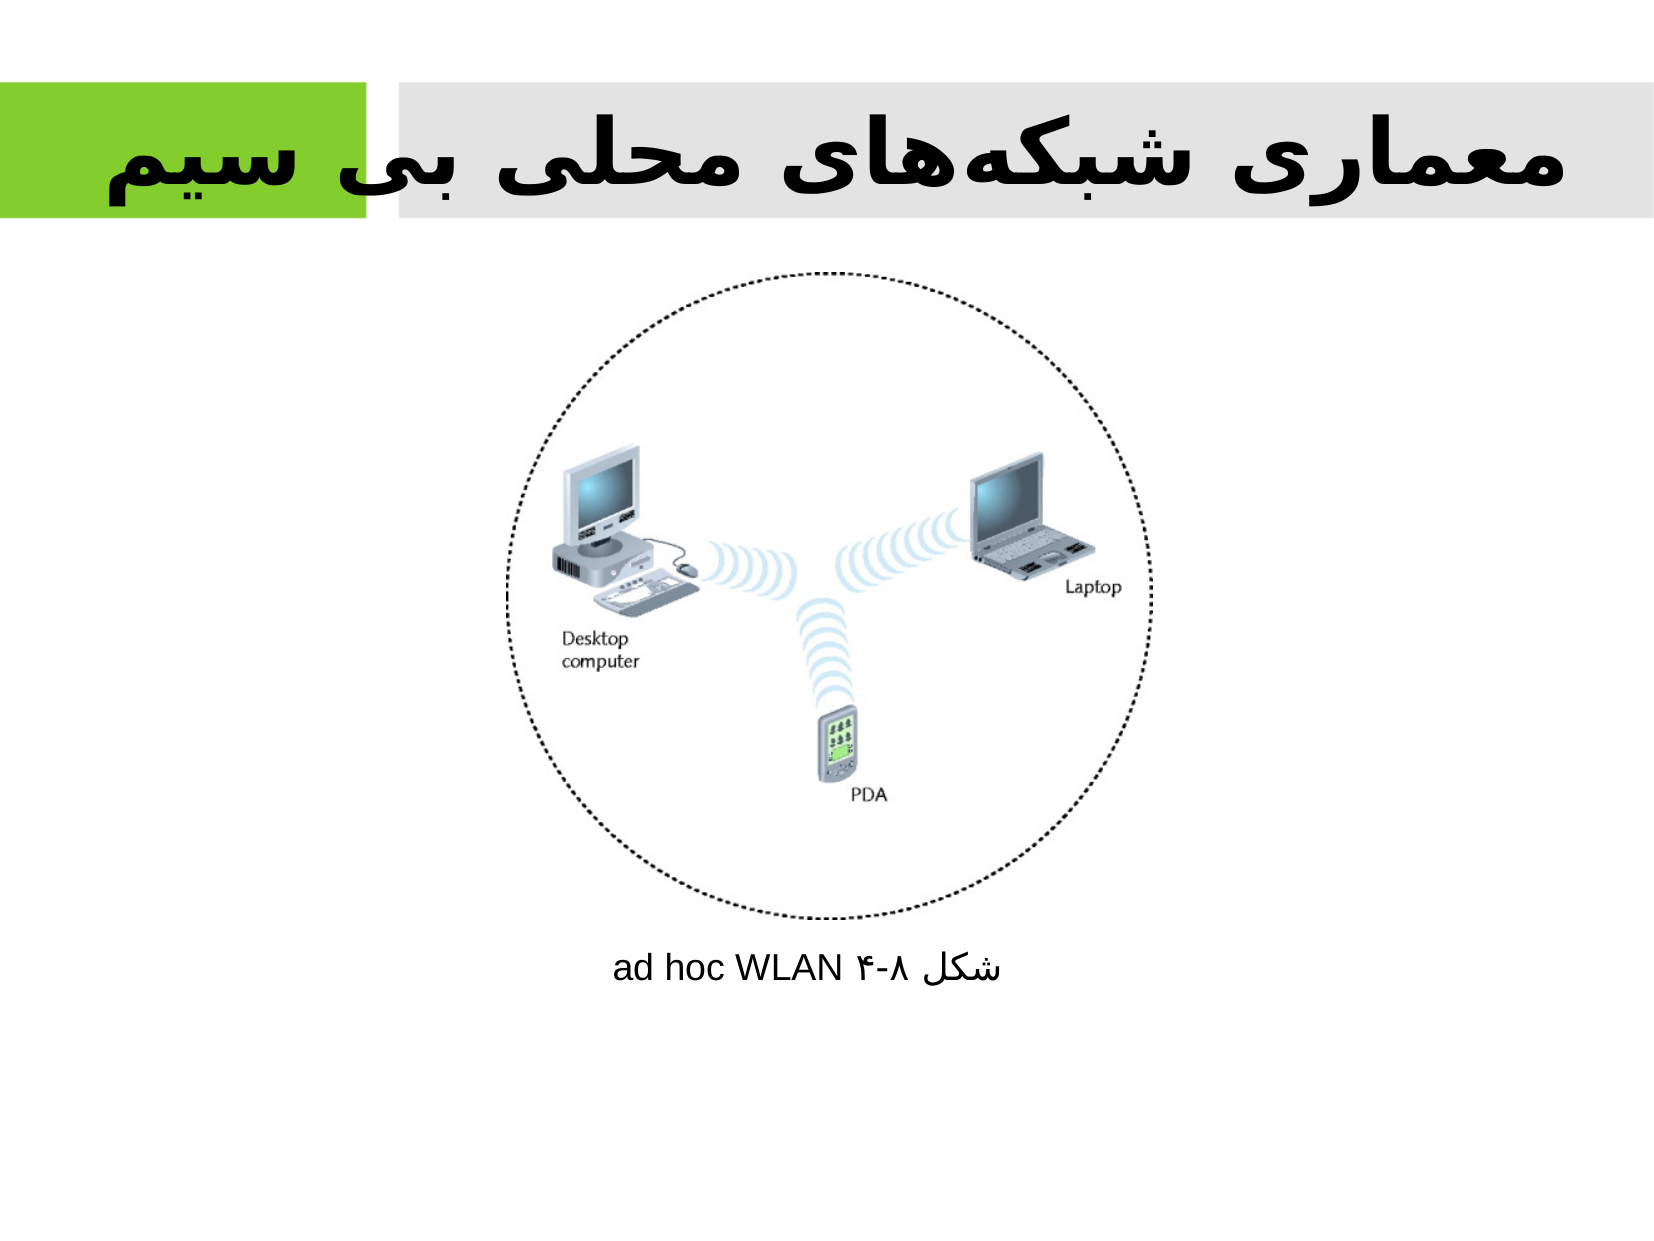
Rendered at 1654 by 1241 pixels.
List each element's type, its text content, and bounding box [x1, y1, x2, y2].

picture [0, 0, 1654, 1241]
title معماری شبکه‌های محلی بی سیم [82, 49, 1571, 257]
text_box شکل ۸-۴ ad hoc WLAN [556, 935, 1094, 996]
